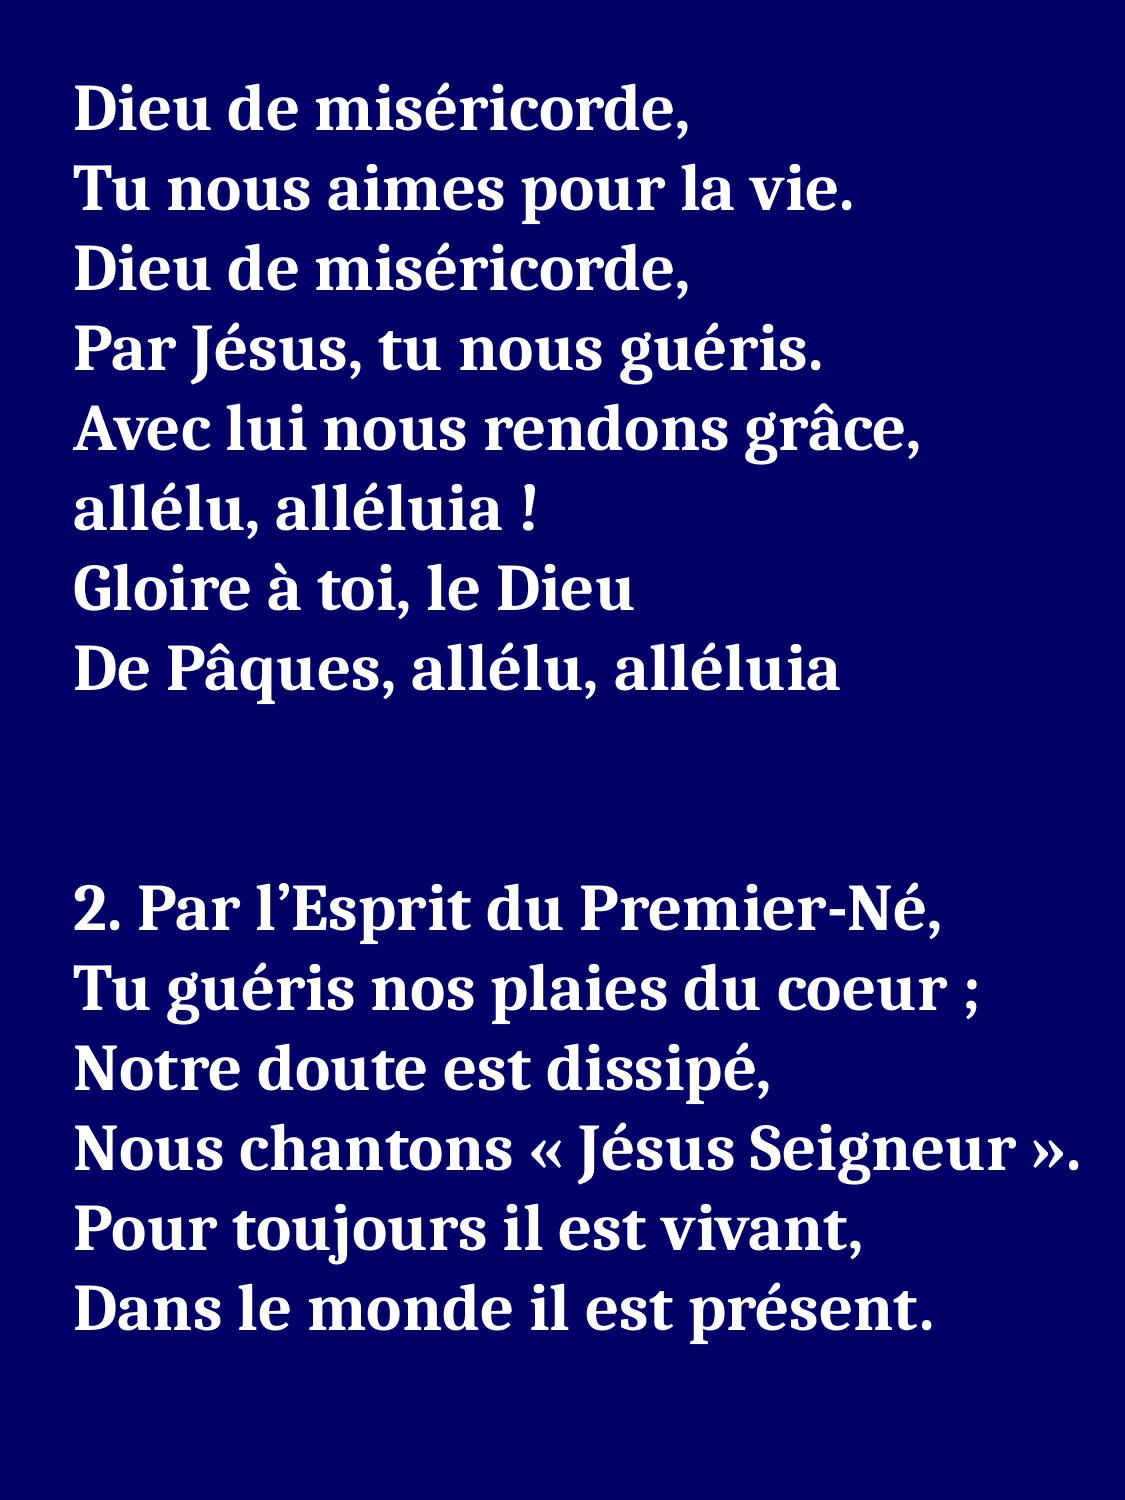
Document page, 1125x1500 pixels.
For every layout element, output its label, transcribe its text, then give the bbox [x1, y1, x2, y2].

text_box Dieu de miséricorde, Tu nous aimes pour la vie. Dieu de miséricorde, Par Jésus, tu nous guéris. Avec lui nous rendons grâce, allélu, alléluia ! Gloire à toi, le Dieu De Pâques, allélu, alléluia 2. Par l’Esprit du Premier-Né, Tu guéris nos plaies du coeur ; Notre doute est dissipé, Nous chantons « Jésus Seigneur ». Pour toujours il est vivant, Dans le monde il est présent. [59, 11, 1121, 1415]
